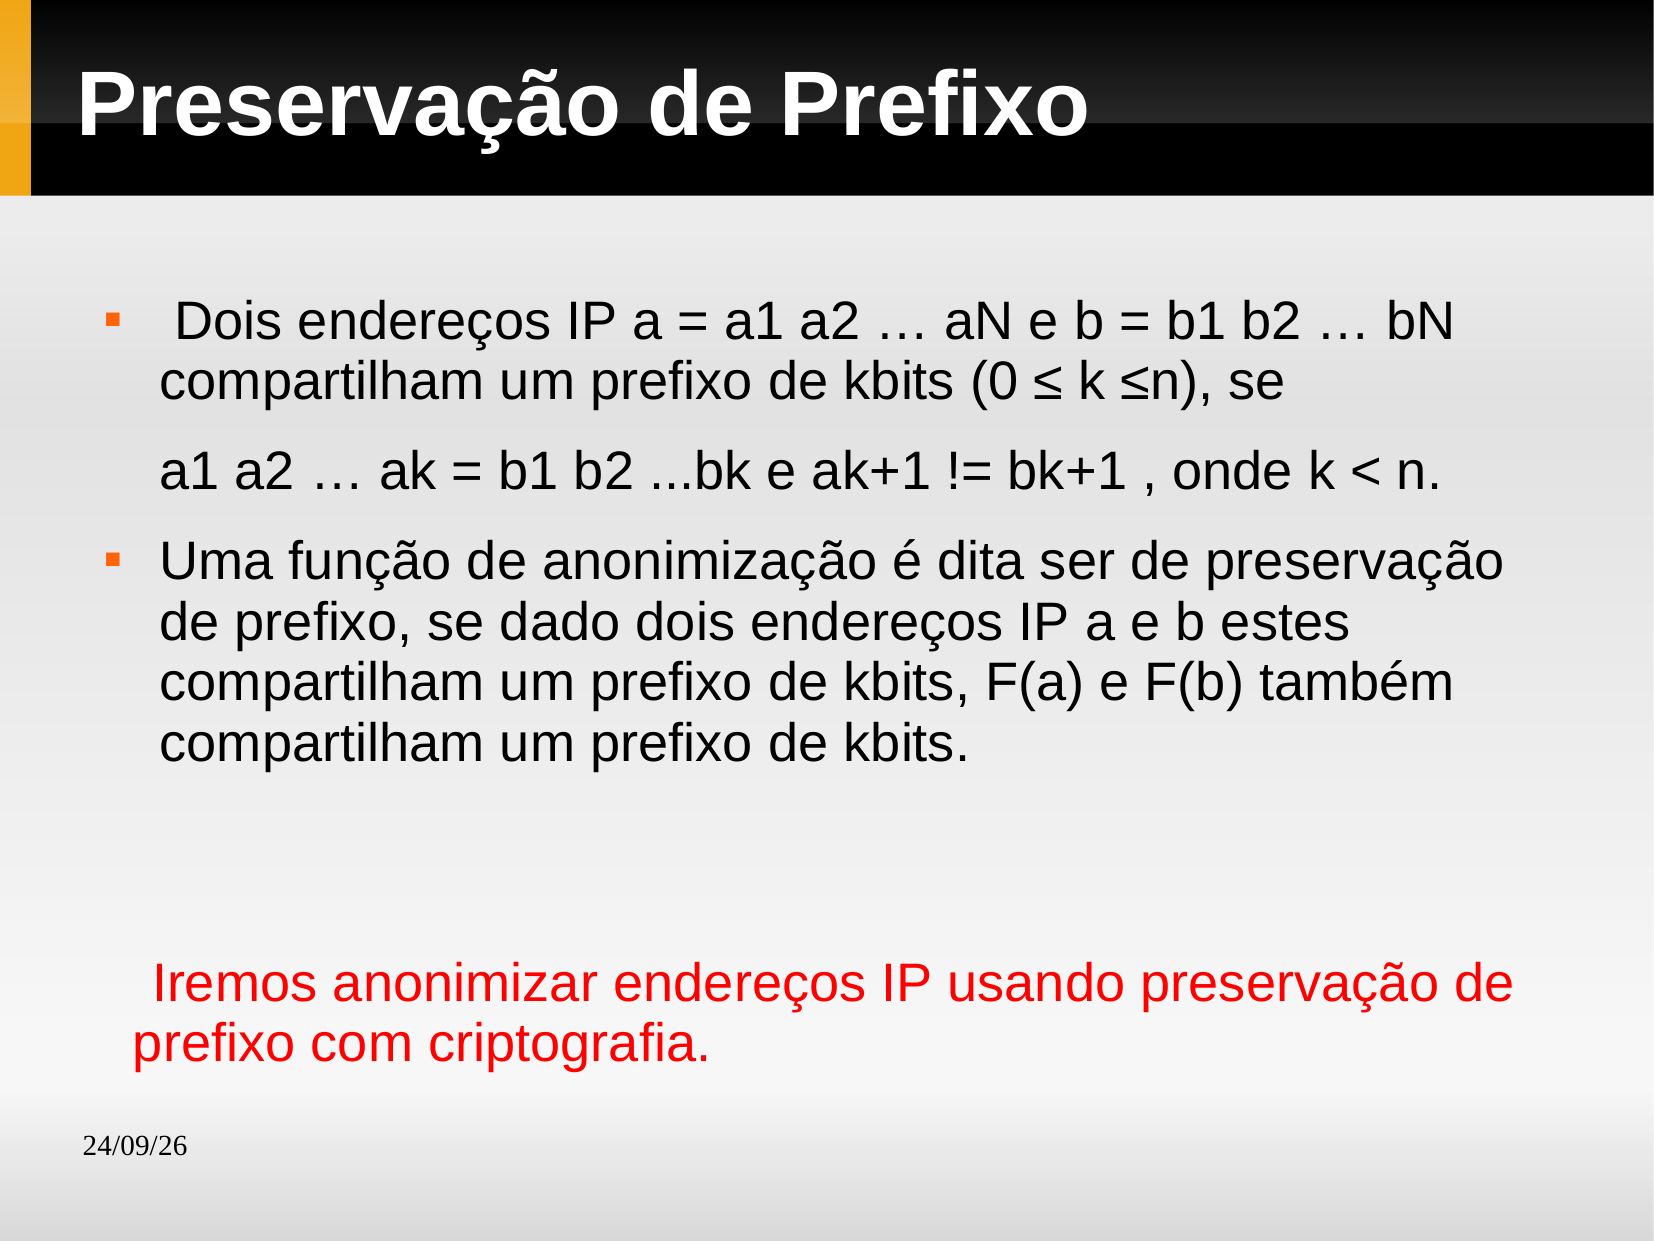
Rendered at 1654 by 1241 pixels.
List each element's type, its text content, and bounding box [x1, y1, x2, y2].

title Preservação de Prefixo [76, 7, 1565, 200]
text_box Iremos anonimizar endereços IP usando preservação de prefixo com criptografia. [118, 944, 1536, 1095]
list Dois endereços IP a = a1 a2 … aN e b = b1 b2 … bN compartilham um prefixo de kbits (0 ≤ k ≤n), se a1 a2 … ak = b1 b2 ...bk e ak+1 != bk+1 , onde k < n. Uma função de anonimização é dita ser de preservação de prefixo, se dado dois endereços IP a e b estes compartilham um prefixo de kbits, F(a) e F(b) também compartilham um prefixo de kbits. [88, 290, 1571, 857]
picture [0, 0, 1654, 1241]
